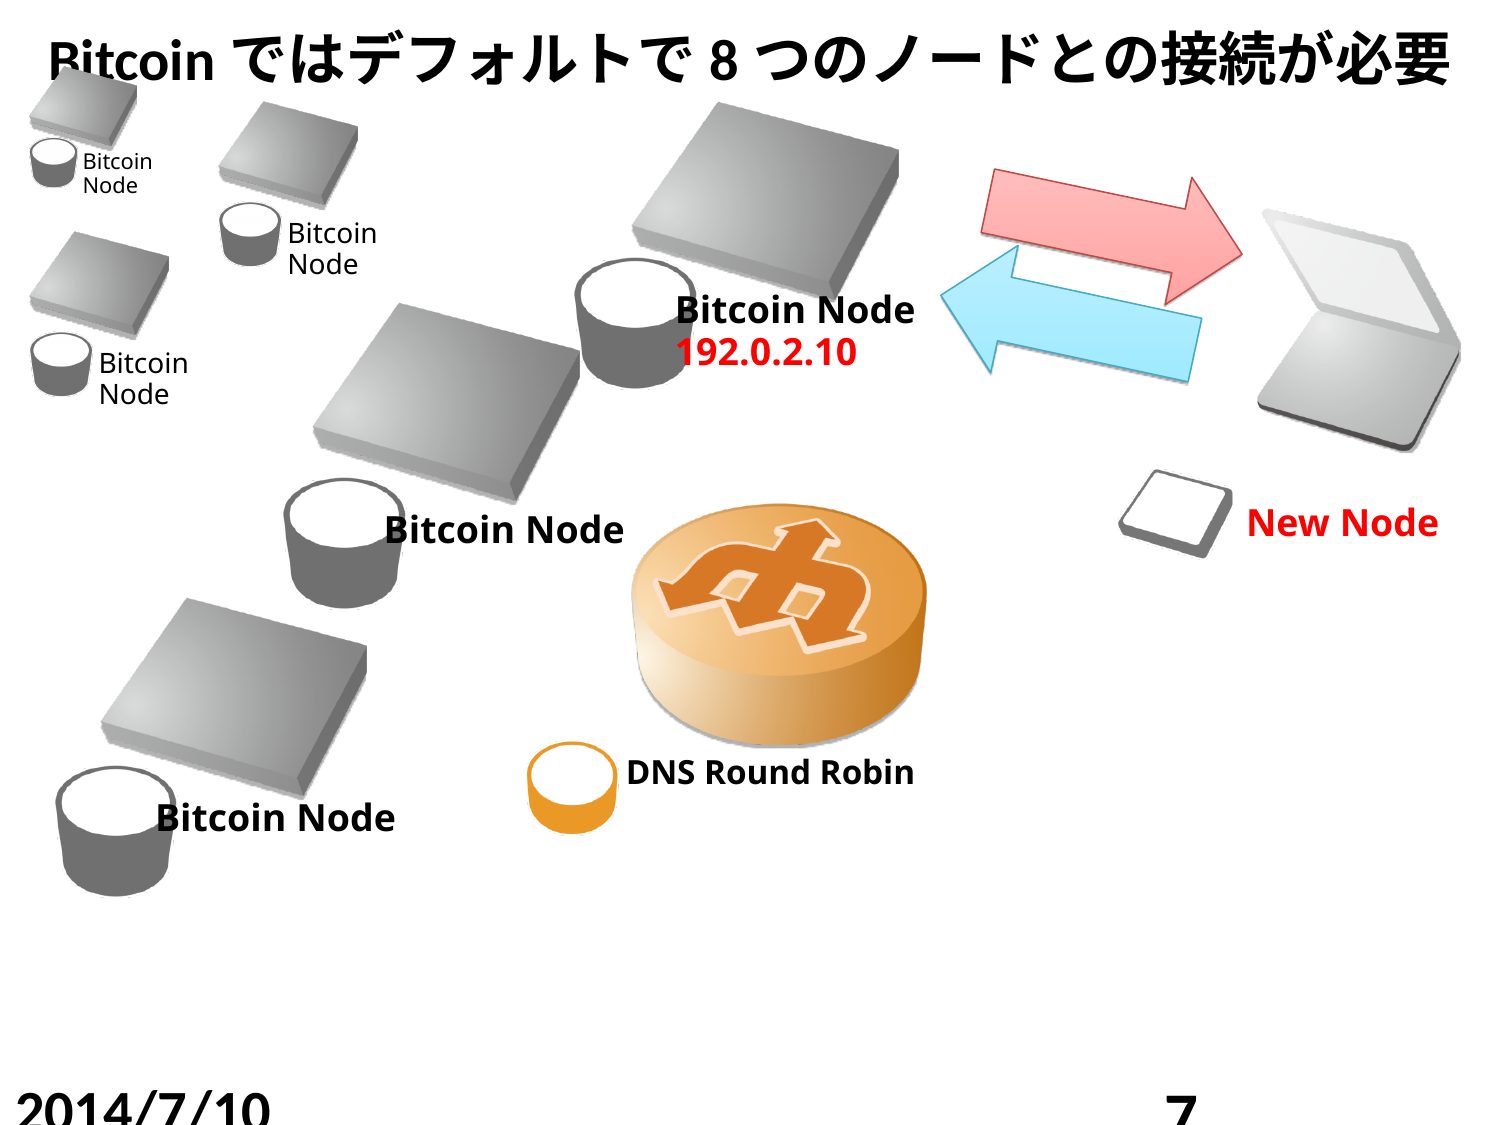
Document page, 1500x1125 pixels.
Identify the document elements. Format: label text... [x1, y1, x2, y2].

picture [29, 231, 169, 397]
picture [1257, 208, 1459, 451]
picture [29, 66, 137, 188]
picture [218, 101, 358, 267]
text_box [940, 245, 1202, 382]
text_box Bitcoin Node [98, 348, 213, 368]
text_box Bitcoin Node [383, 510, 644, 554]
picture [1116, 468, 1234, 560]
text_box [1149, 1065, 1500, 1125]
picture [53, 101, 899, 898]
text_box Bitcoin Node [287, 218, 402, 238]
title Bitcoinではデフォルトで8つのノードとの接続が必要 [0, 0, 1500, 114]
picture [525, 739, 619, 836]
text_box 2014/7/10 [0, 1065, 351, 1125]
text_box Bitcoin Node [82, 150, 171, 201]
text_box Bitcoin Node 192.0.2.10 [674, 290, 935, 376]
text_box [981, 169, 1243, 305]
text_box Bitcoin Node [155, 797, 415, 842]
text_box New Node [1246, 503, 1474, 546]
picture [631, 503, 927, 745]
text_box DNS Round Robin [625, 754, 999, 793]
